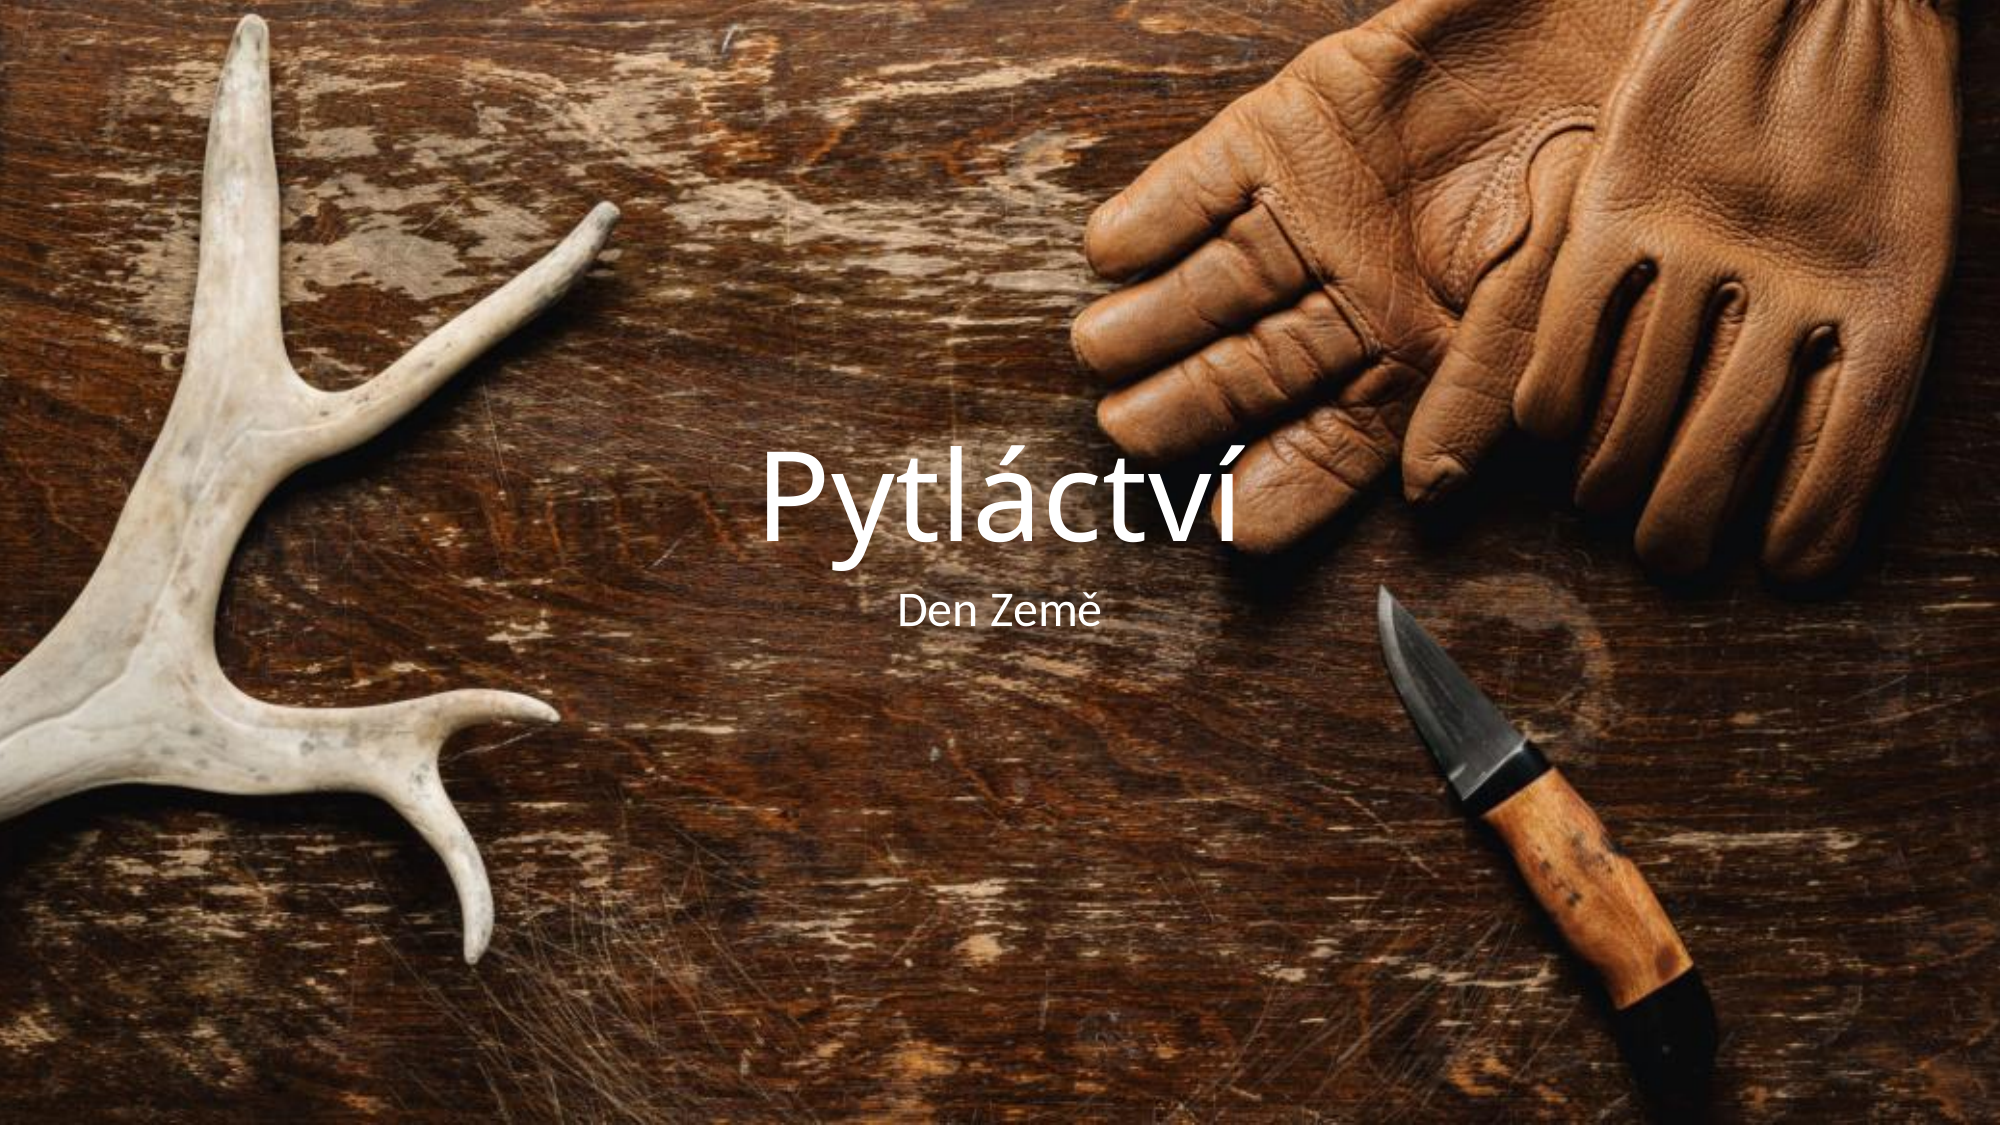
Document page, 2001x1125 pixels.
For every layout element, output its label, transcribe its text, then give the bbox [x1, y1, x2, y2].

title Pytláctví [249, 184, 1750, 575]
picture [0, 0, 2000, 1125]
subtitle Den Země [249, 575, 1750, 848]
